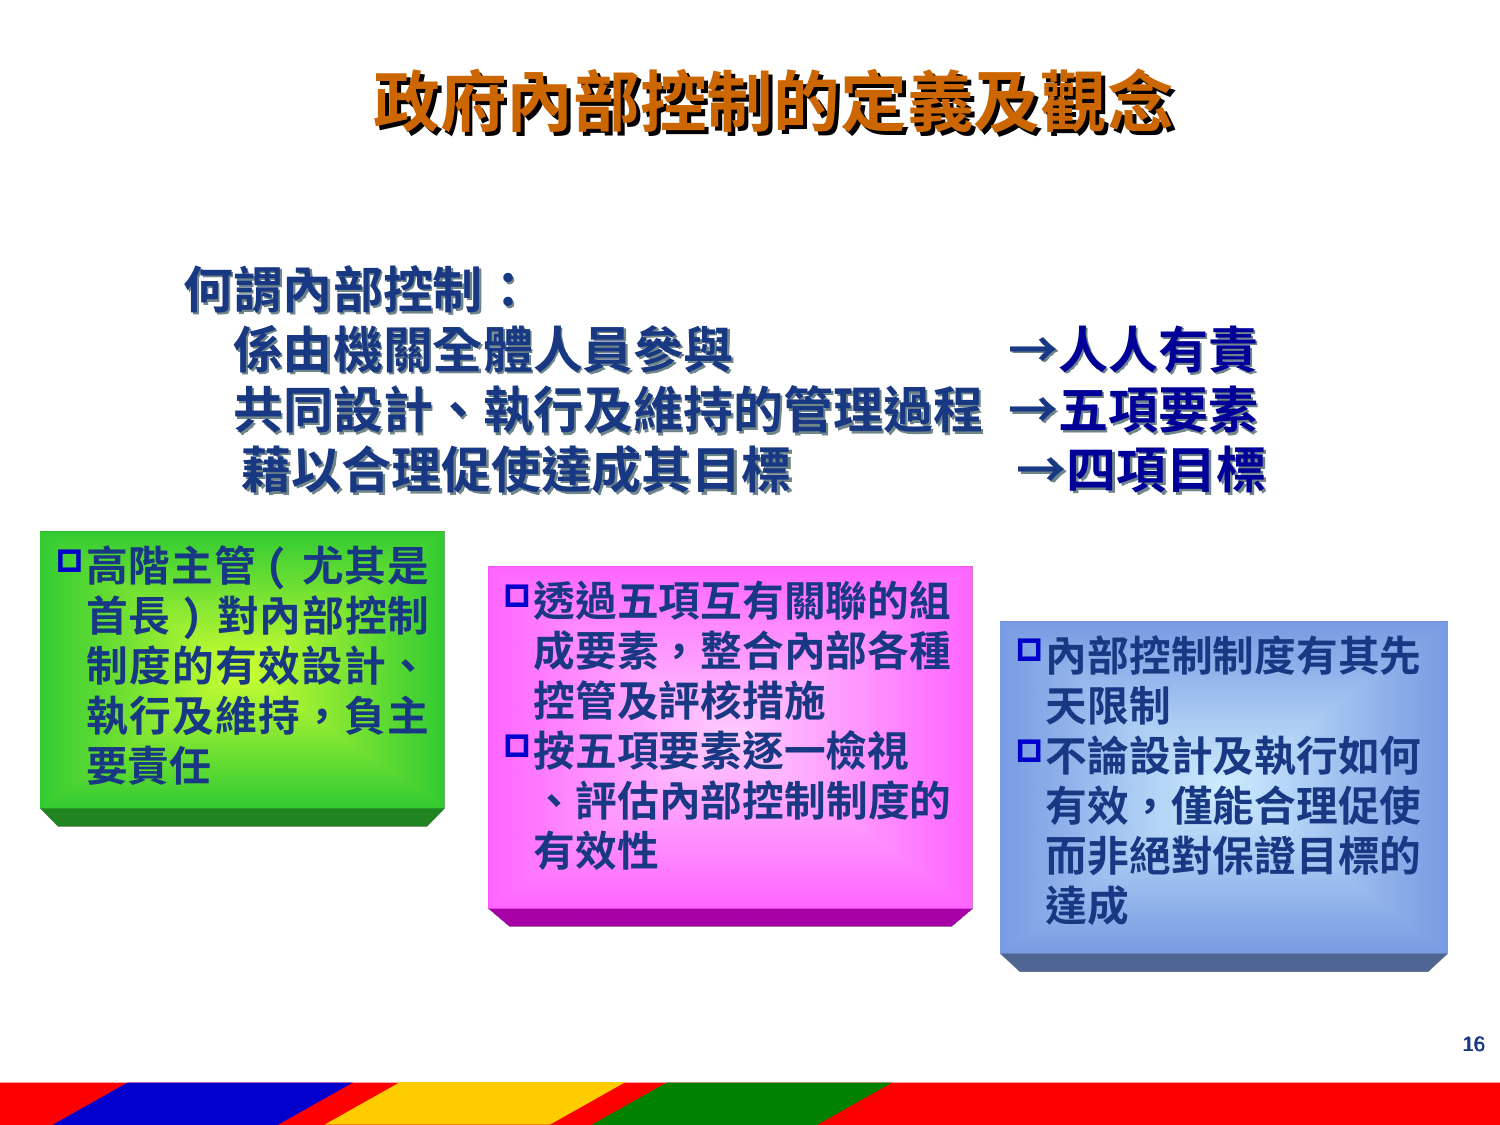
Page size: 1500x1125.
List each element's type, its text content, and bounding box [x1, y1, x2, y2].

text_box <編號> [1149, 1023, 1500, 1099]
text_box 何謂內部控制： 係由機關全體人員參與 →人人有責 共同設計、執行及維持的管理過程 →五項要素 藉以合理促使達成其目標 →四項目標 [168, 250, 1438, 506]
title 政府內部控制的定義及觀念 [302, 50, 1246, 150]
